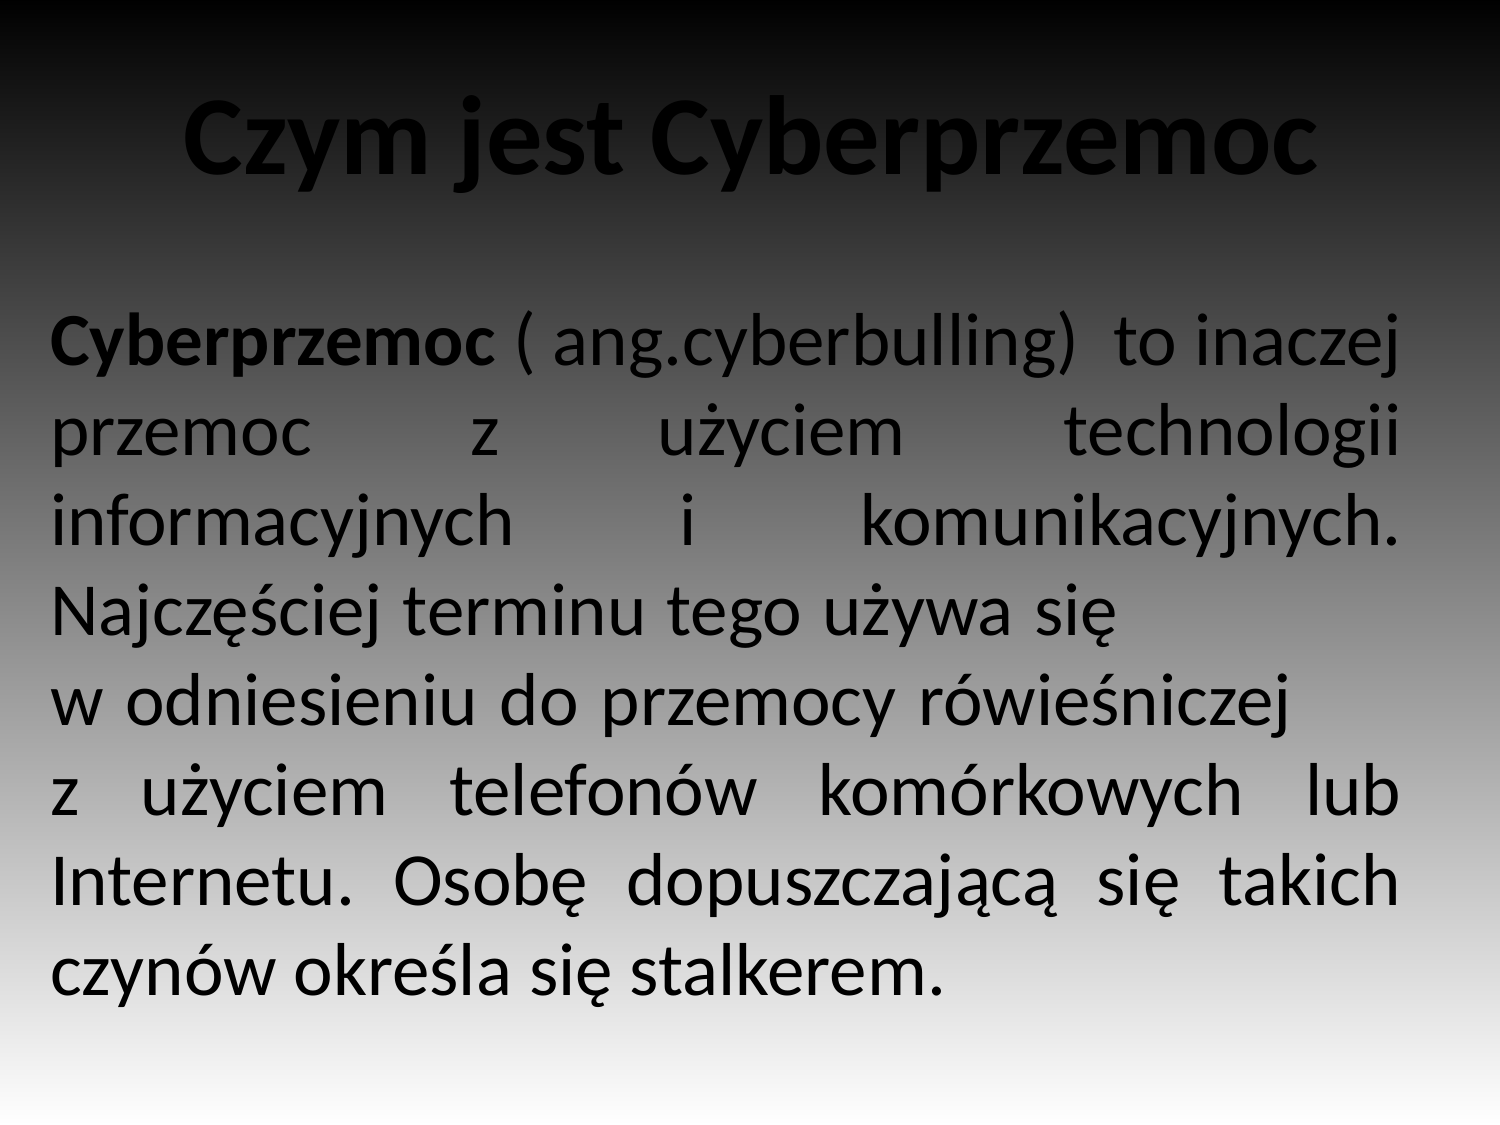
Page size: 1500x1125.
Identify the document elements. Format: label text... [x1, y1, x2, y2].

title Cyberprzemoc ( ang.cyberbulling) to inaczej przemoc z użyciem technologii informacyjnych i komunikacyjnych. Najczęściej terminu tego używa się w odniesieniu do przemocy rówieśniczej z użyciem telefonów komórkowych lub Internetu. Osobę dopuszczającą się takich czynów określa się stalkerem. [35, 283, 1418, 697]
text_box Czym jest Cyberprzemoc [168, 54, 1335, 205]
